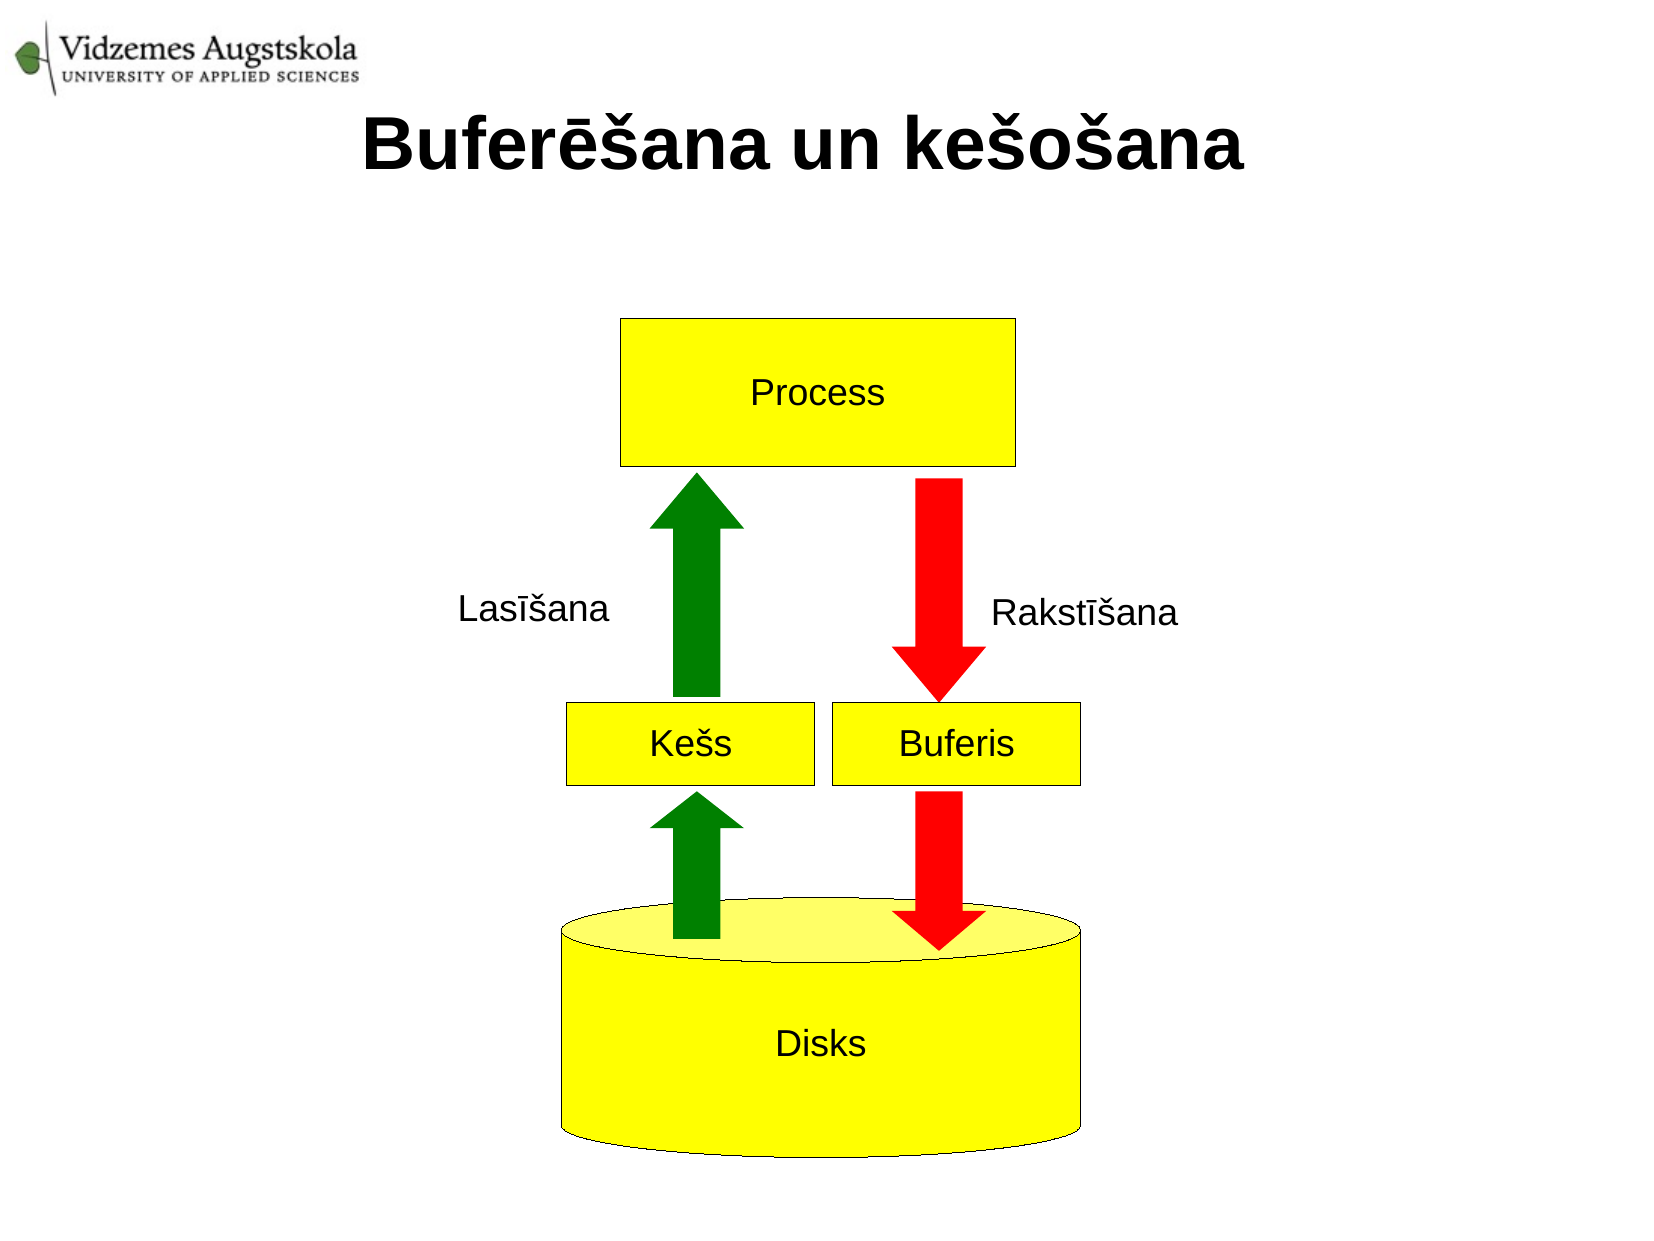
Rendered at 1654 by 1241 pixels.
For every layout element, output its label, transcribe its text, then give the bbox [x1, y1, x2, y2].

picture [5, 2, 368, 113]
text_box [649, 472, 745, 697]
text_box Lasīšana [442, 581, 625, 638]
text_box Rakstīšana [976, 584, 1193, 642]
text_box [649, 791, 745, 939]
text_box Disks [561, 932, 1081, 1158]
text_box Buferis [832, 702, 1081, 786]
text_box Kešs [566, 702, 815, 786]
text_box [891, 791, 987, 951]
title Buferēšana un kešošana [94, 103, 1512, 188]
text_box [891, 478, 987, 702]
text_box Process [620, 318, 1016, 467]
